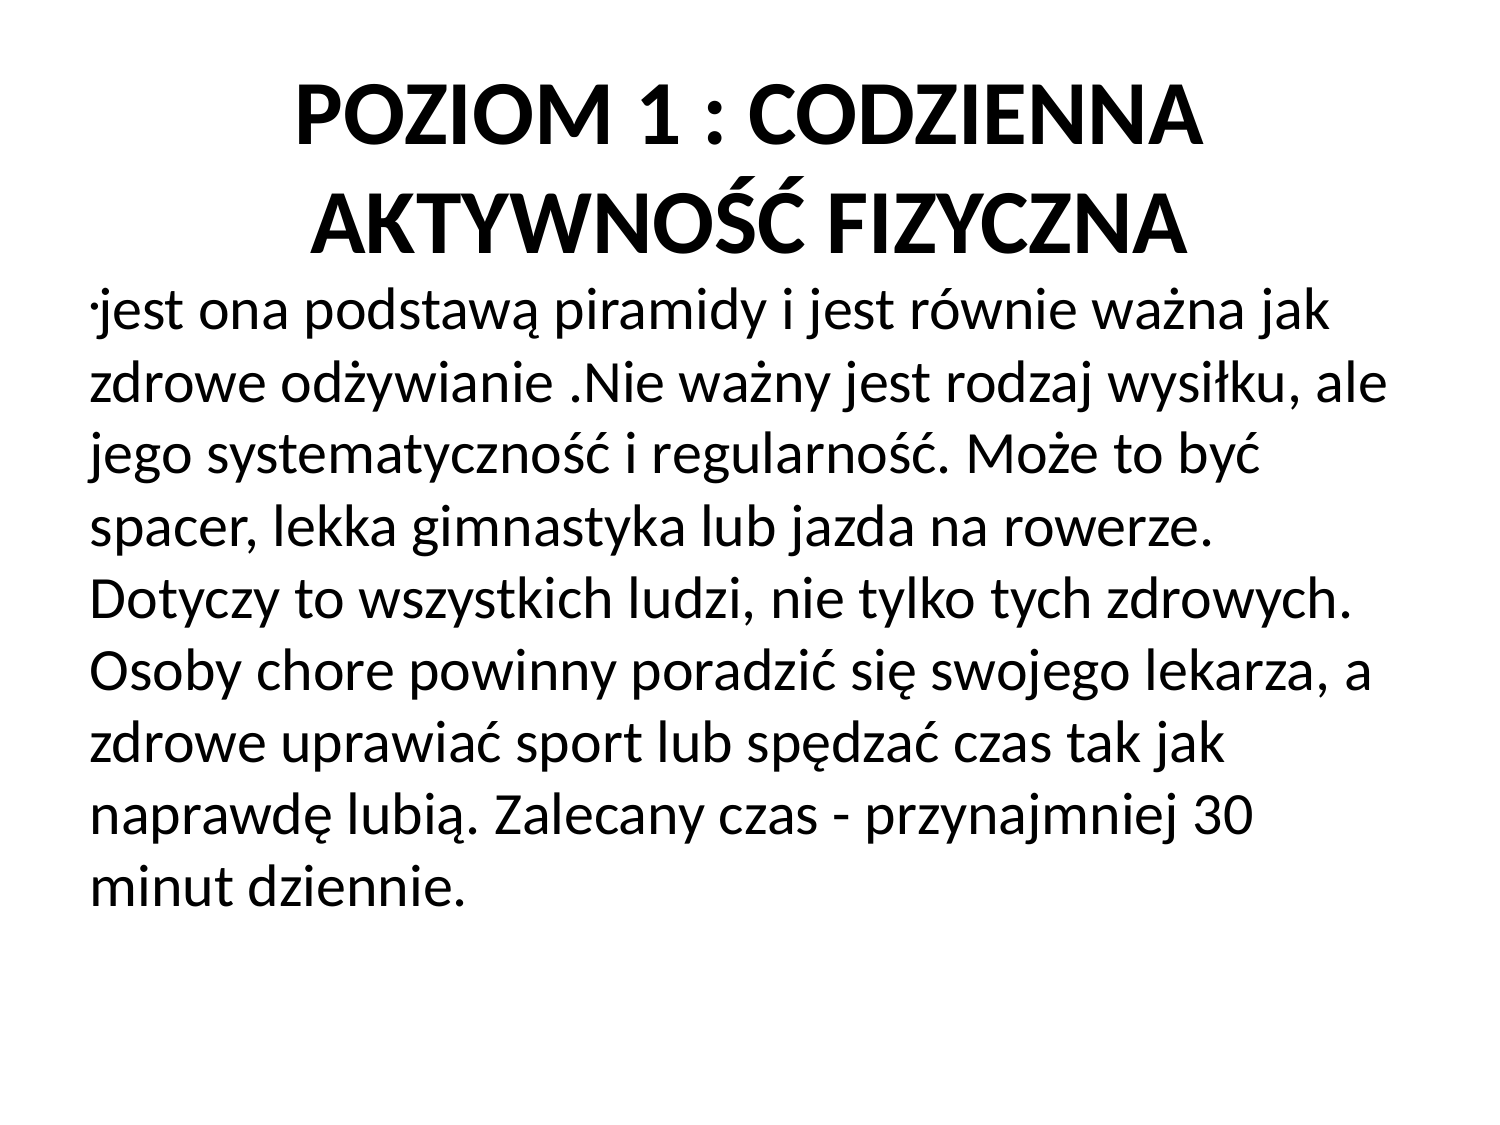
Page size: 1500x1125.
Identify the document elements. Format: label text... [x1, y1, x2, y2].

list jest ona podstawą piramidy i jest równie ważna jak zdrowe odżywianie .Nie ważny jest rodzaj wysiłku, ale jego systematyczność i regularność. Może to być spacer, lekka gimnastyka lub jazda na rowerze. Dotyczy to wszystkich ludzi, nie tylko tych zdrowych. Osoby chore powinny poradzić się swojego lekarza, a zdrowe uprawiać sport lub spędzać czas tak jak naprawdę lubią. Zalecany czas - przynajmniej 30 minut dziennie. [75, 262, 1425, 1005]
title POZIOM 1 : CODZIENNA AKTYWNOŚĆ FIZYCZNA [75, 45, 1425, 233]
